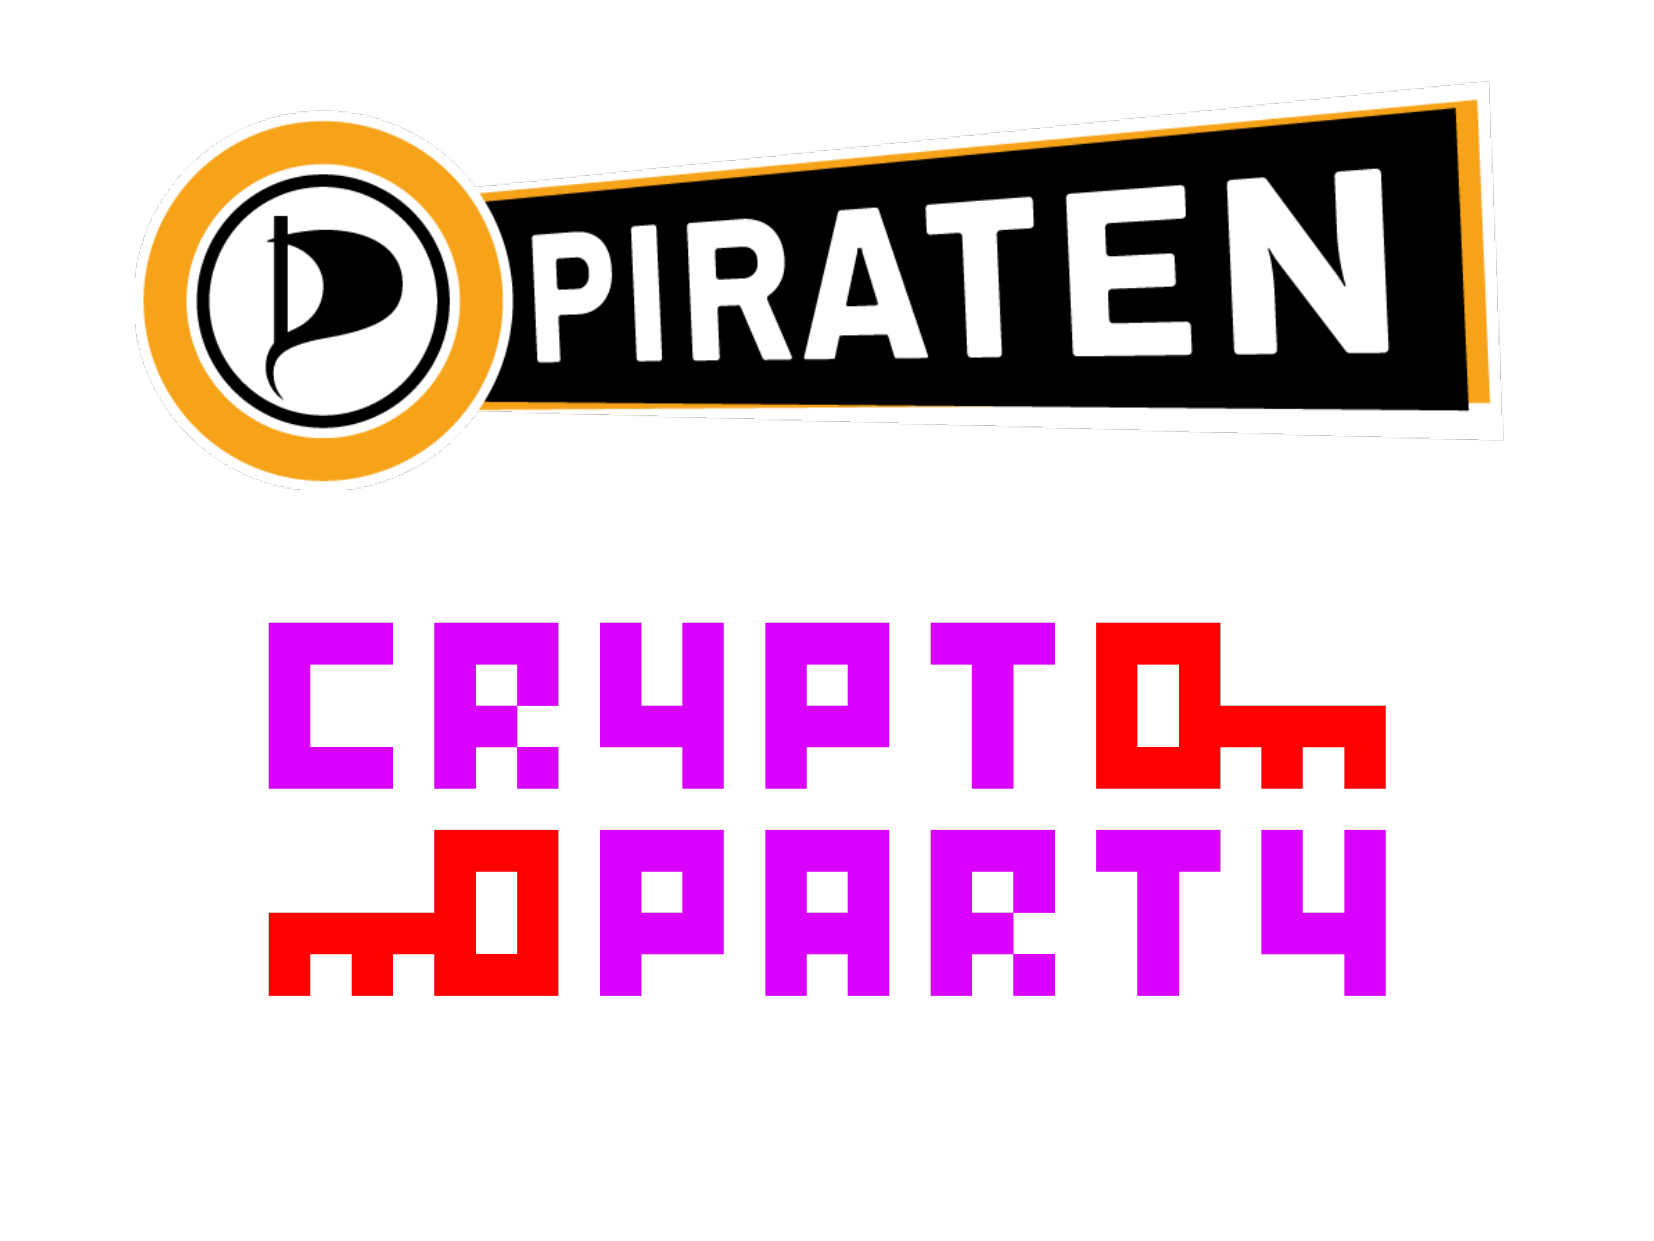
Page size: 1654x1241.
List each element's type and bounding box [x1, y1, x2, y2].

picture [248, 602, 1406, 1016]
picture [134, 76, 1520, 491]
